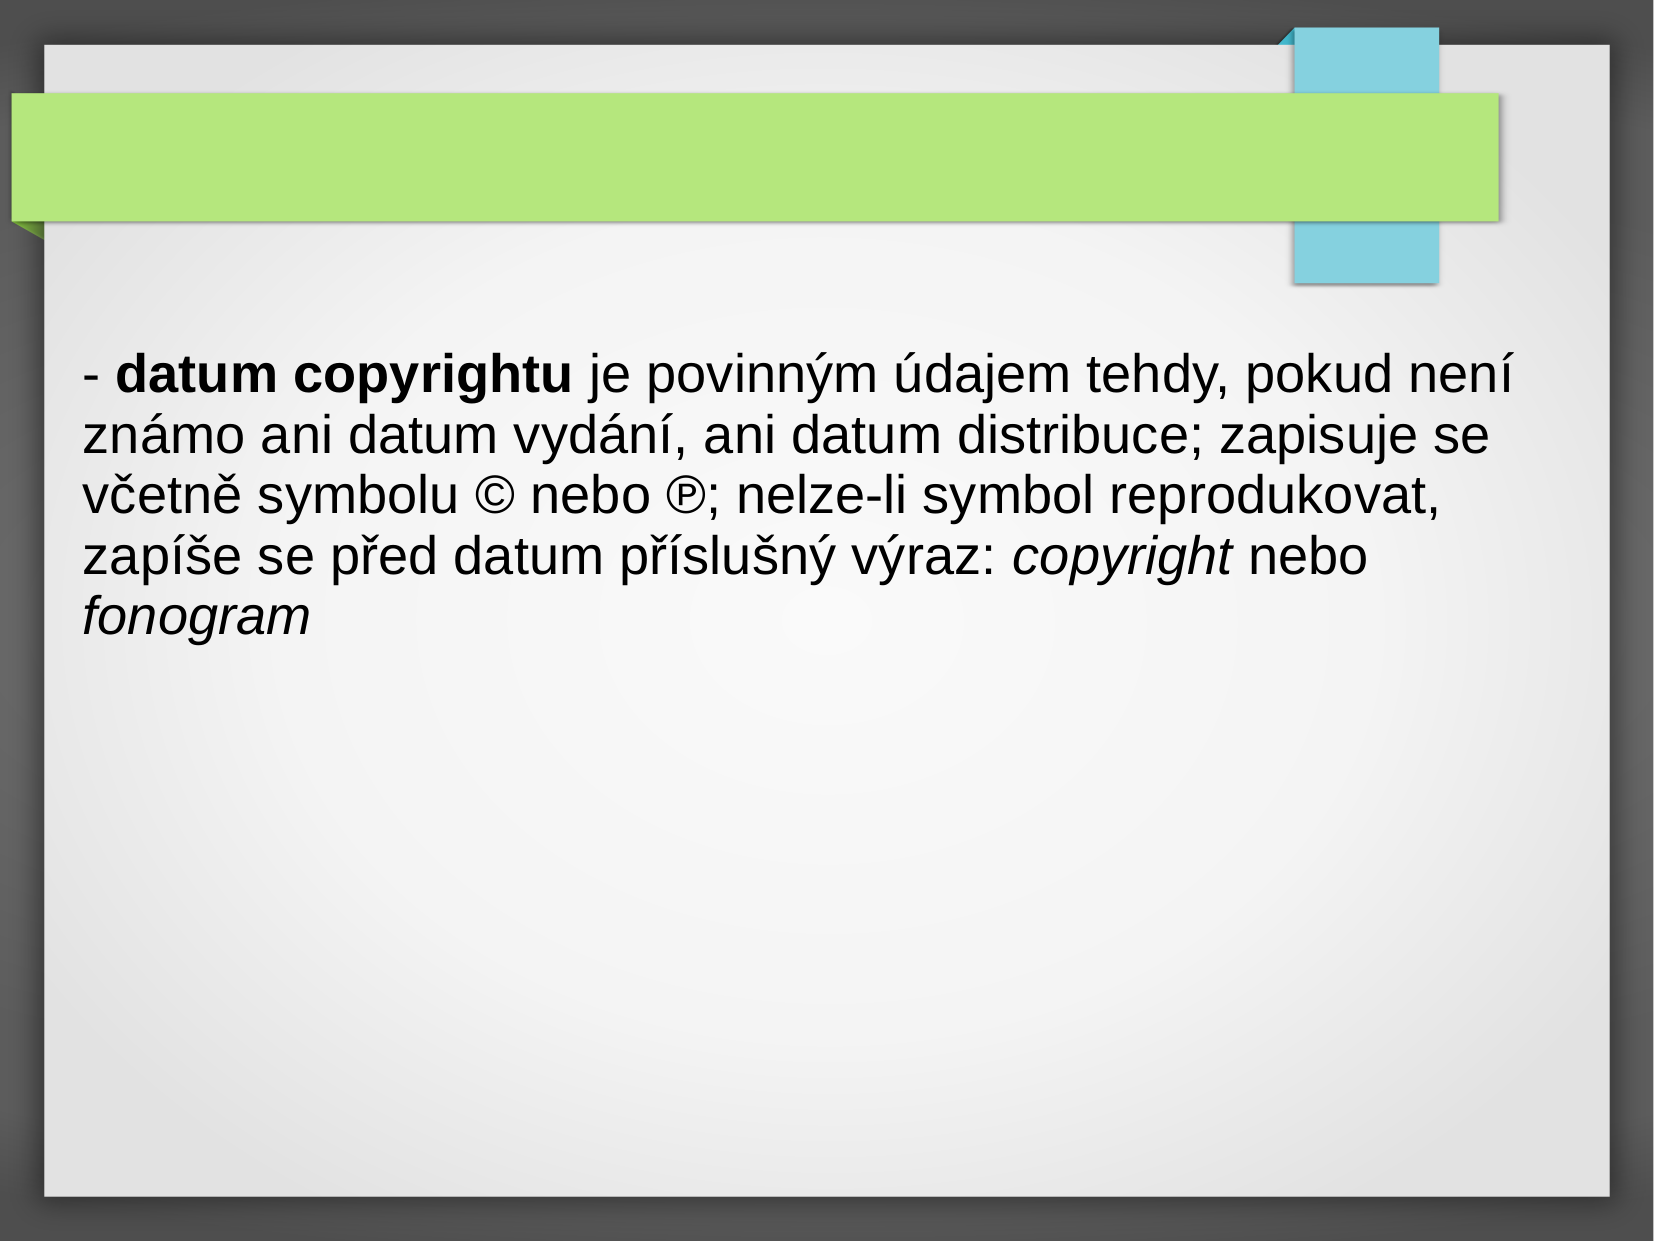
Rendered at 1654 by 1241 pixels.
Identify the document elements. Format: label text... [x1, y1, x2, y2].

list - datum copyrightu je povinným údajem tehdy, pokud není známo ani datum vydání, ani datum distribuce; zapisuje se včetně symbolu © nebo ℗; nelze-li symbol reprodukovat, zapíše se před datum příslušný výraz: copyright nebo fonogram [82, 343, 1538, 1063]
picture [0, 0, 1654, 1241]
